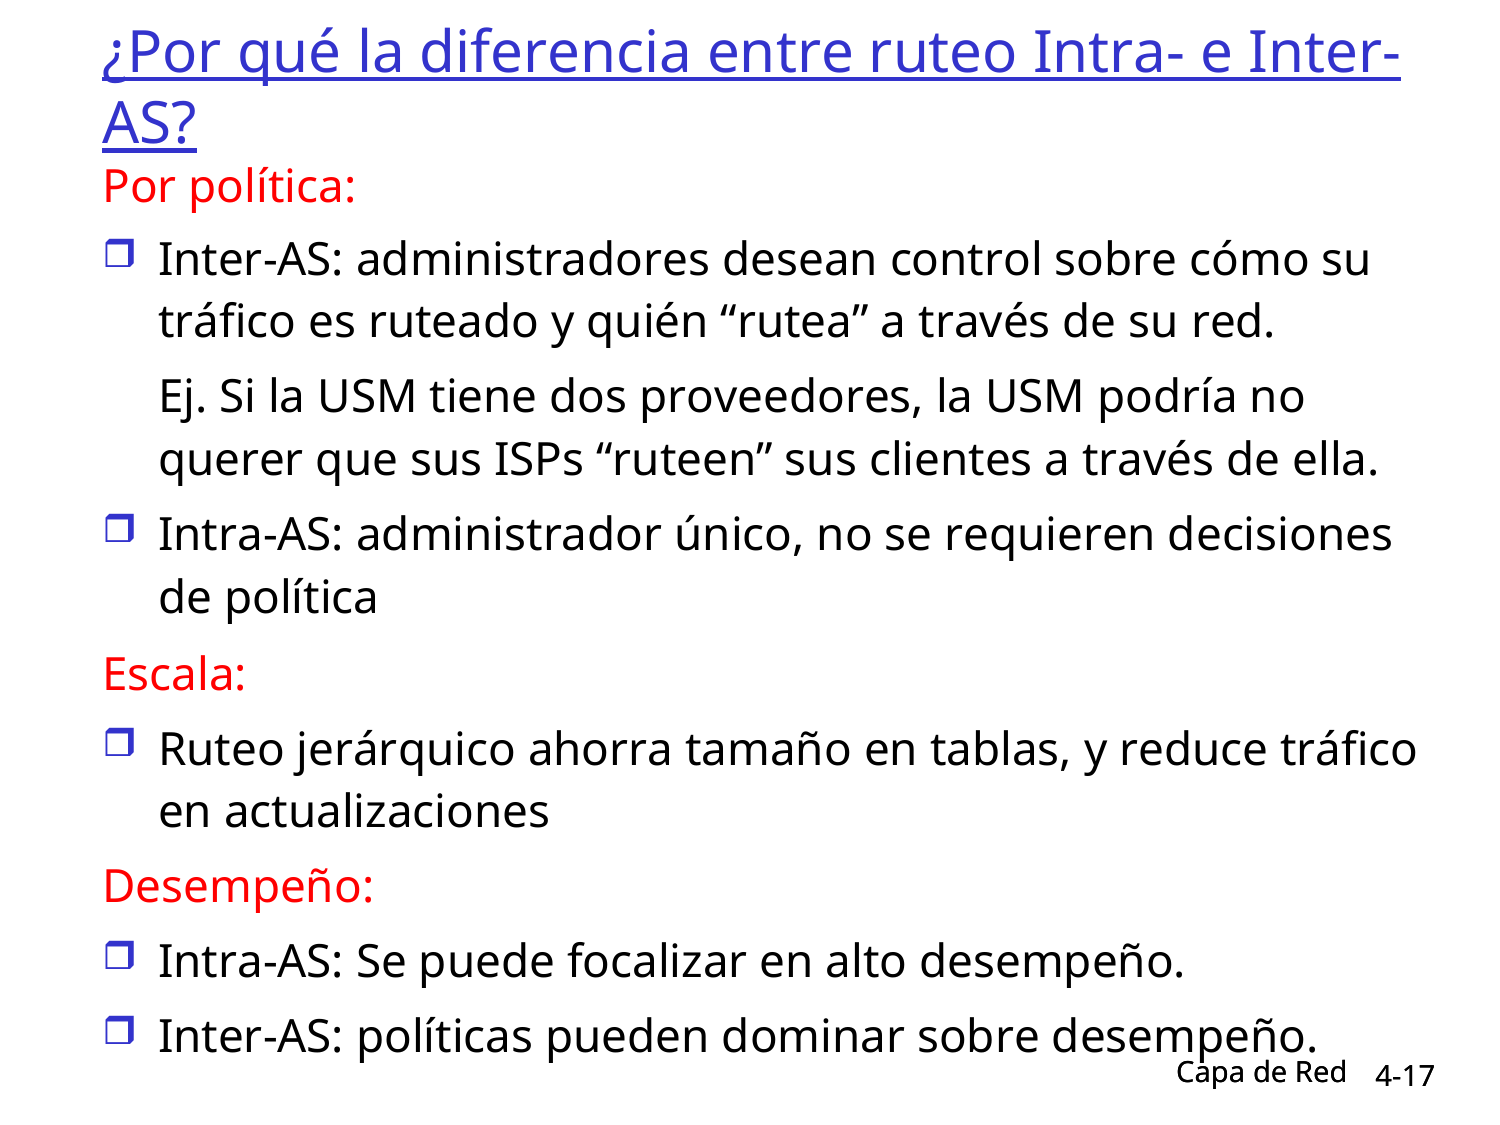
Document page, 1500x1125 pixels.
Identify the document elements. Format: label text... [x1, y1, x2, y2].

list Por política: Inter-AS: administradores desean control sobre cómo su tráfico es ruteado y quién “rutea” a través de su red. Ej. Si la USM tiene dos proveedores, la USM podría no querer que sus ISPs “ruteen” sus clientes a través de ella. Intra-AS: administrador único, no se requieren decisiones de política Escala: Ruteo jerárquico ahorra tamaño en tablas, y reduce tráfico en actualizaciones Desempeño: Intra-AS: Se puede focalizar en alto desempeño. Inter-AS: políticas pueden dominar sobre desempeño. [87, 149, 1463, 1025]
title ¿Por qué la diferencia entre ruteo Intra- e Inter-AS? [87, 23, 1463, 149]
text_box 4-<number> [1339, 1050, 1451, 1125]
text_box Capa de Red [887, 1049, 1363, 1097]
